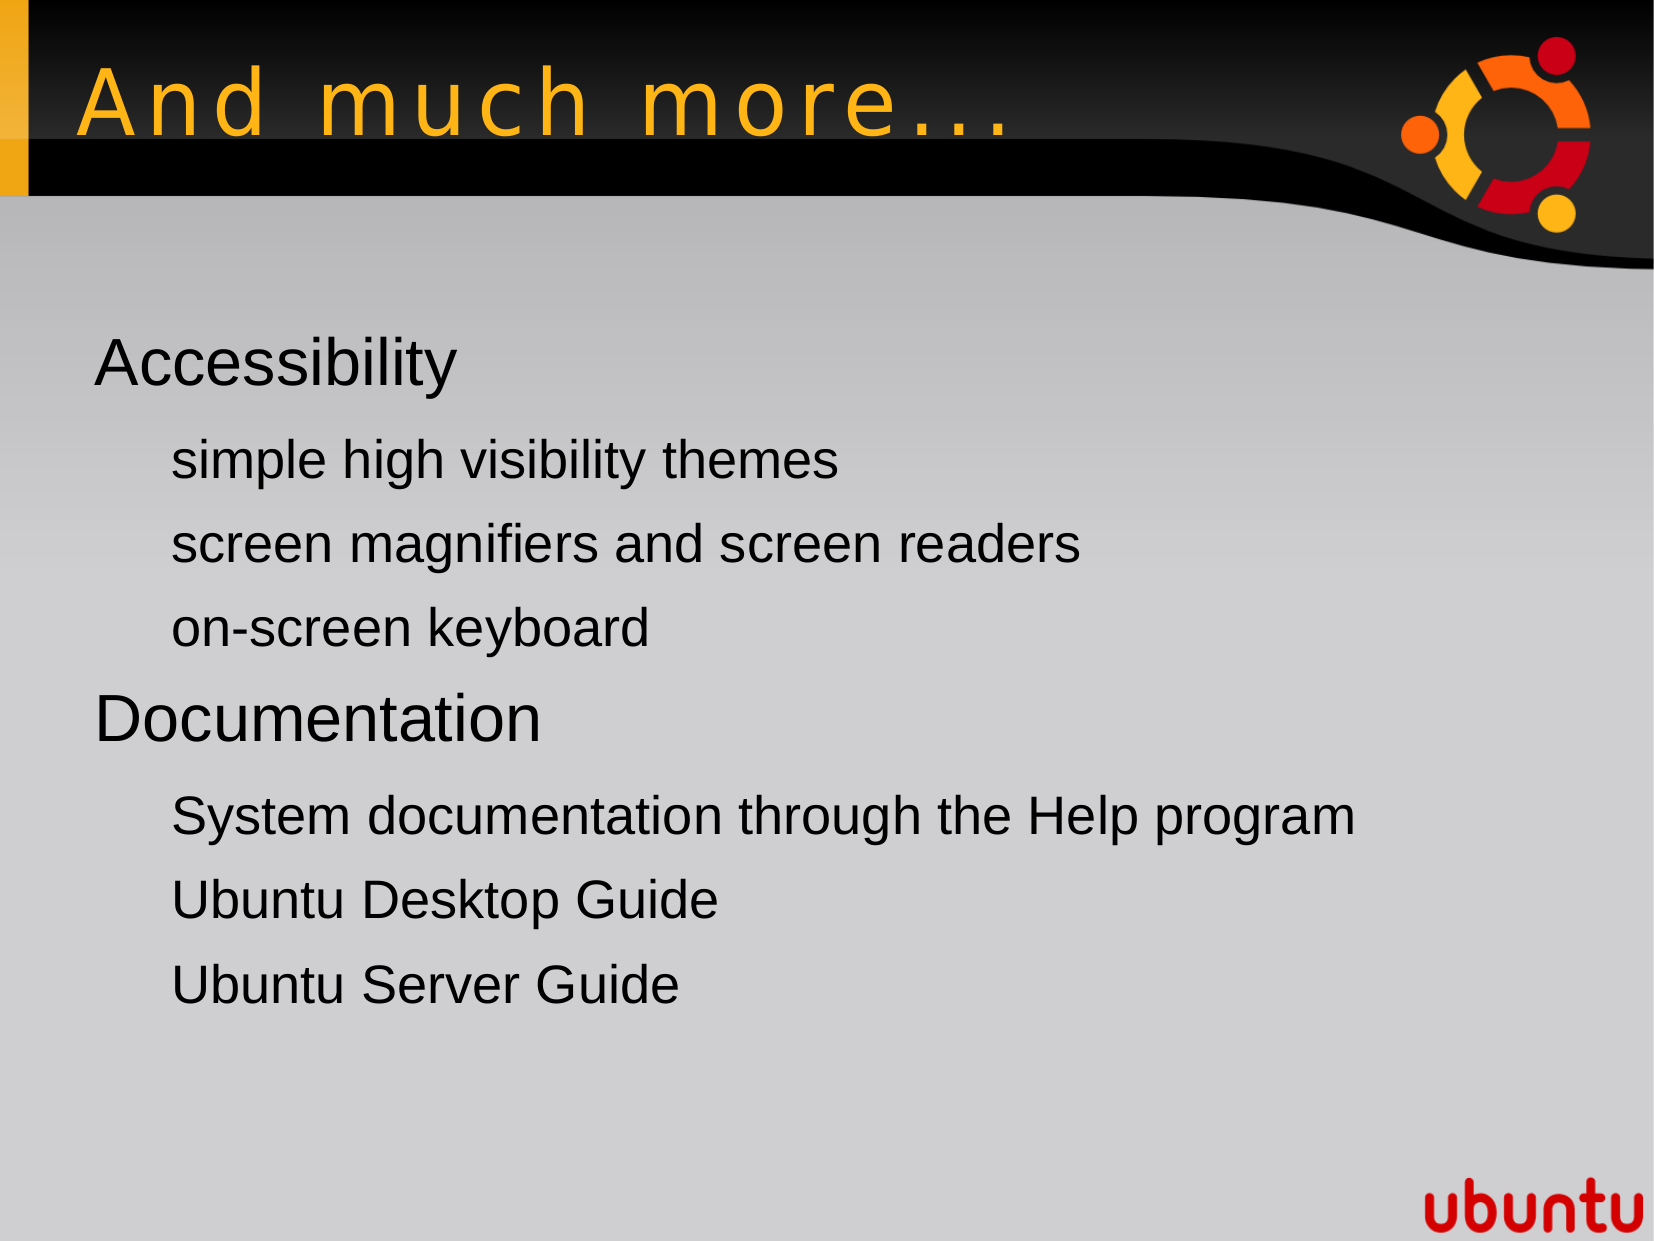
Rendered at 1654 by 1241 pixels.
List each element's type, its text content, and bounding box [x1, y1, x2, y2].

picture [0, 0, 1654, 1241]
title And much more... [76, 0, 1300, 207]
list Accessibility simple high visibility themes screen magnifiers and screen readers on-screen keyboard Documentation System documentation through the Help program Ubuntu Desktop Guide Ubuntu Server Guide [76, 324, 1565, 1184]
